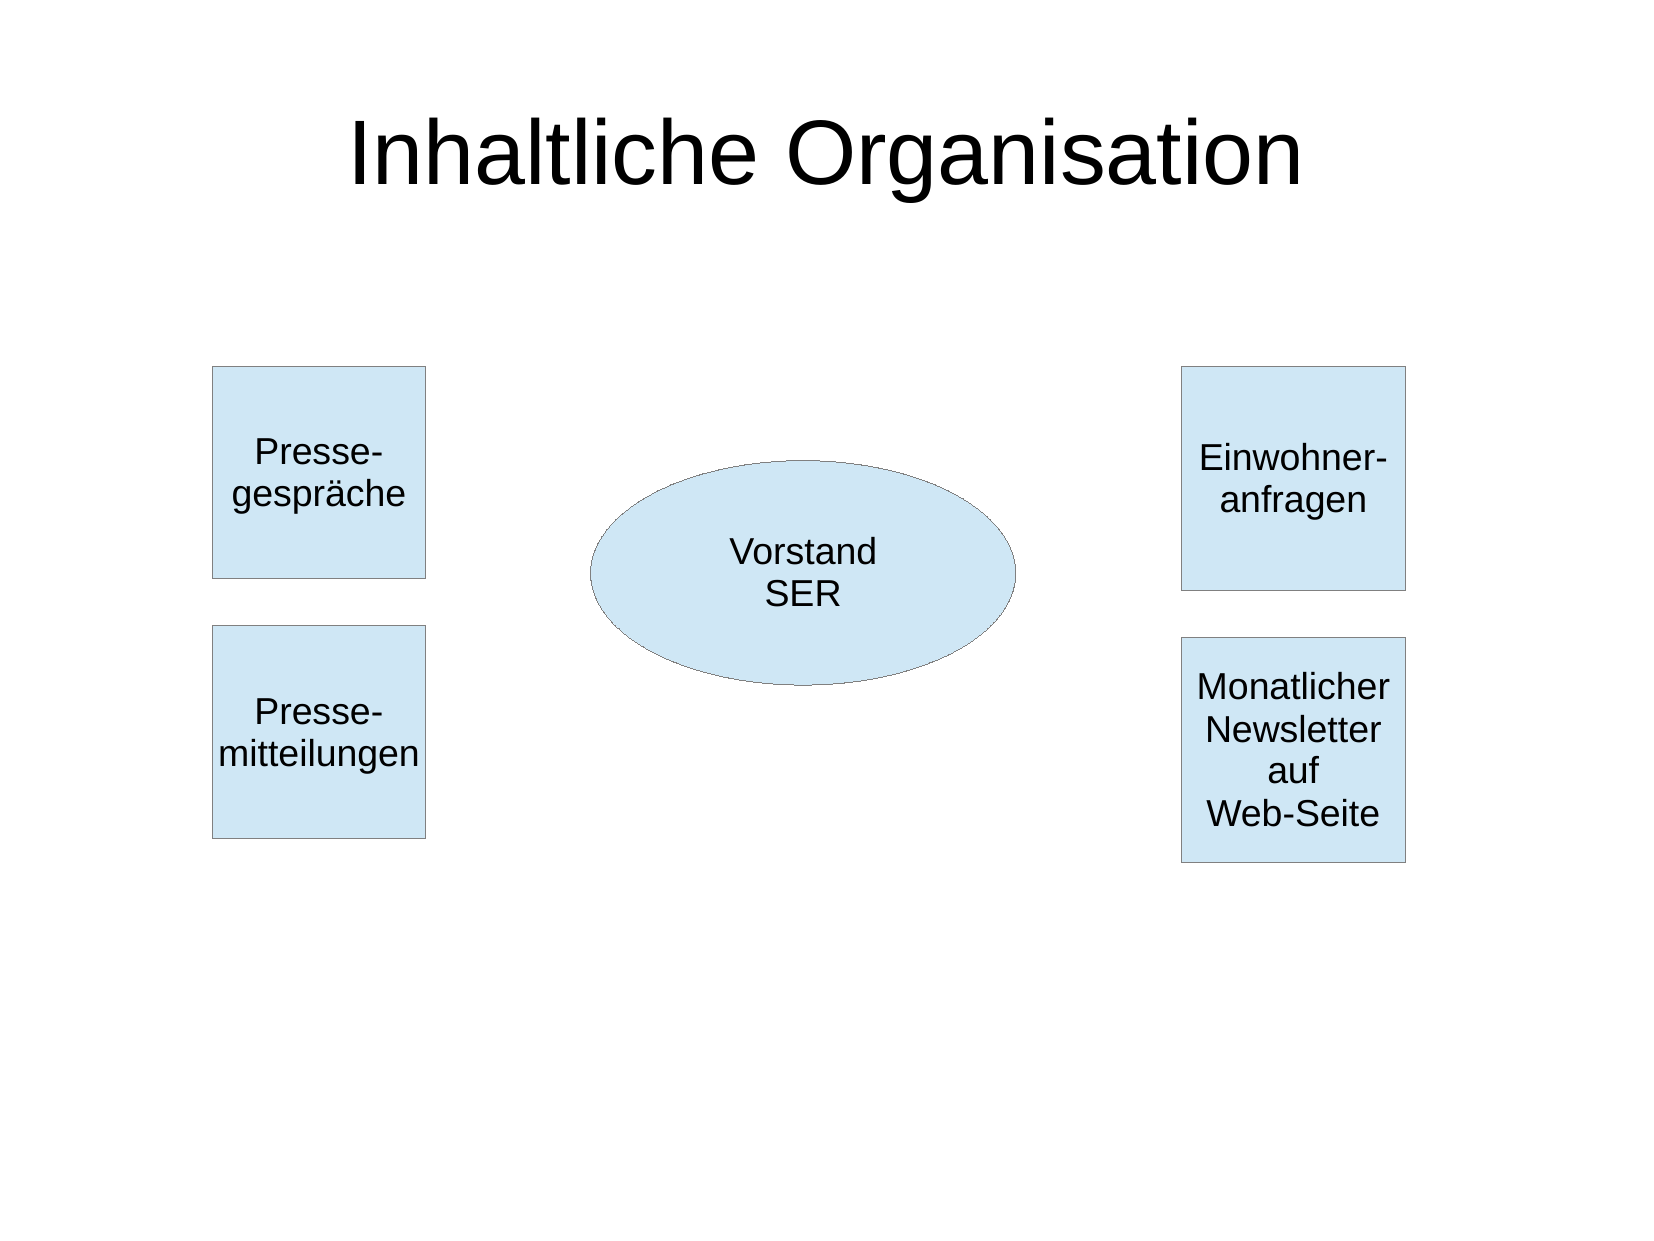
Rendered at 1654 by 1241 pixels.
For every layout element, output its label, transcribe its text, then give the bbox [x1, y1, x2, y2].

text_box Einwohner- anfragen [1181, 366, 1406, 591]
text_box Presse- gespräche [212, 366, 426, 579]
title Inhaltliche Organisation [82, 49, 1571, 257]
text_box Vorstand SER [590, 460, 1016, 686]
text_box Presse- mitteilungen [212, 625, 426, 839]
text_box Monatlicher Newsletter auf Web-Seite [1181, 637, 1406, 863]
